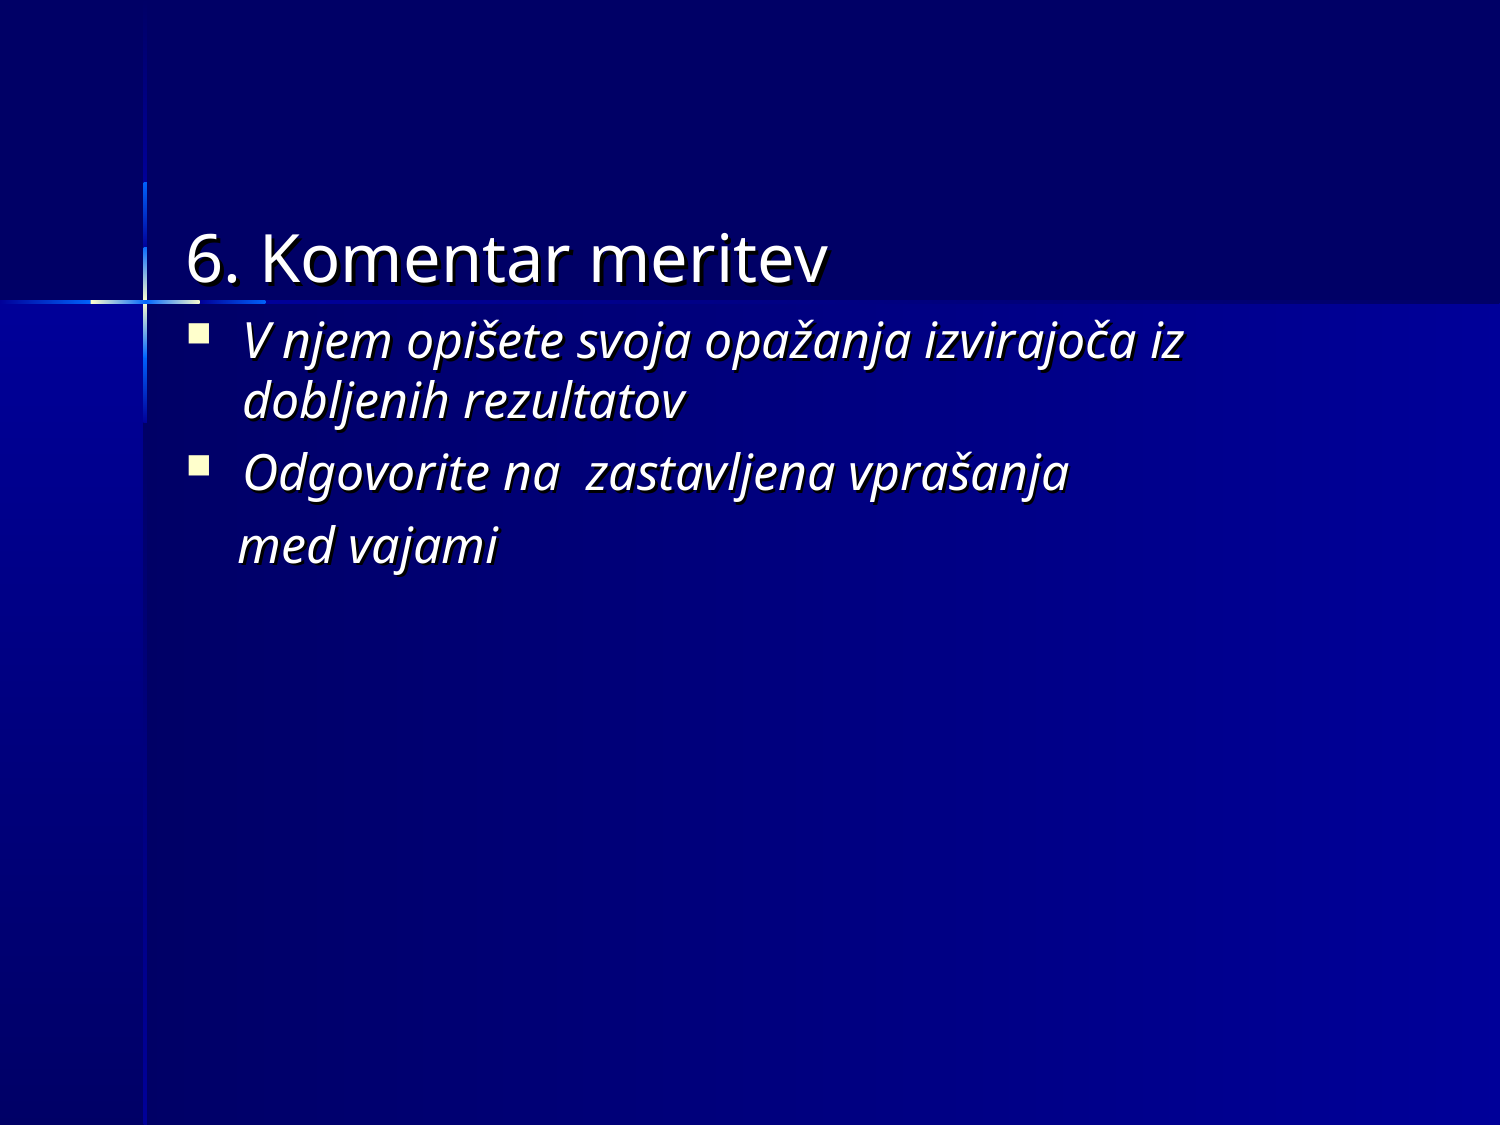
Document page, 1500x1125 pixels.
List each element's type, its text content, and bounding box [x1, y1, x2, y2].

list 6. Komentar meritev V njem opišete svoja opažanja izvirajoča iz dobljenih rezultatov Odgovorite na zastavljena vprašanja med vajami [171, 208, 1409, 884]
